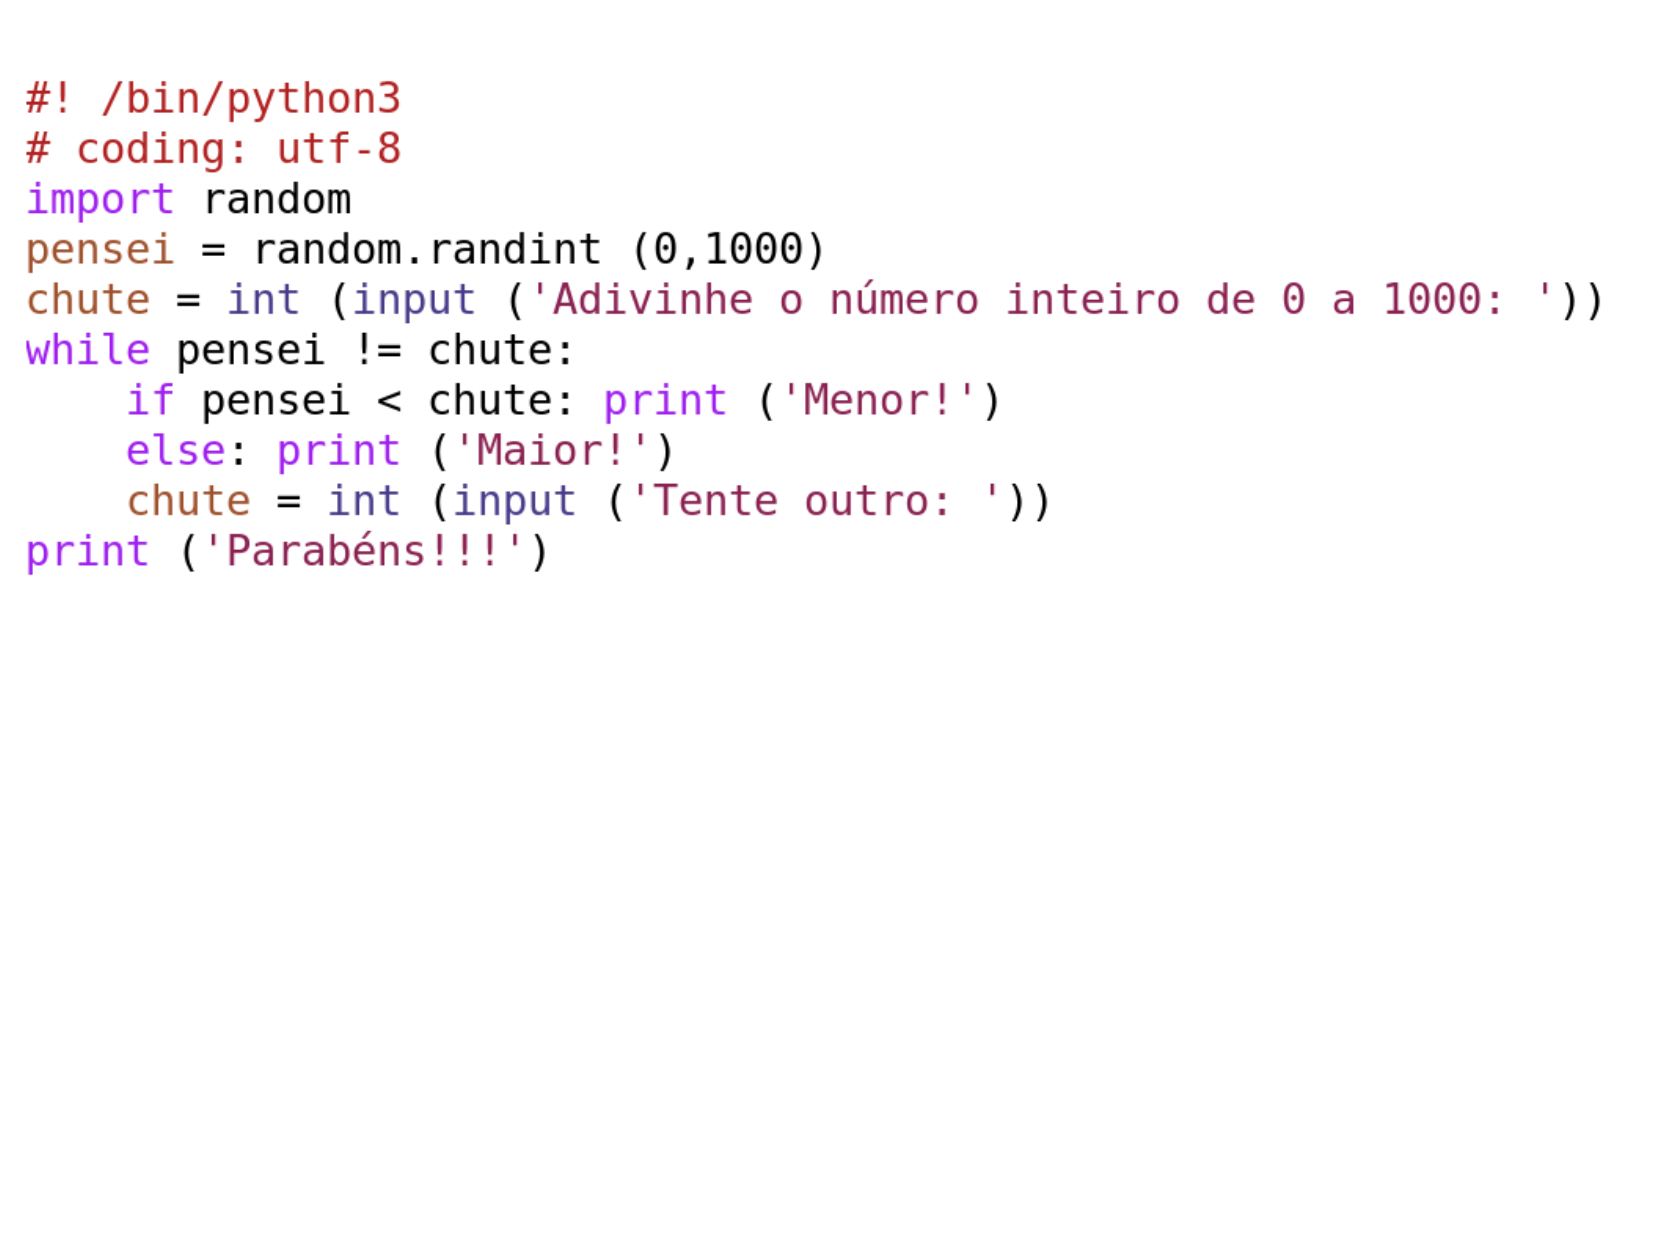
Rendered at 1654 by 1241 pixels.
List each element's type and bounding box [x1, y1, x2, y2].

picture [0, 28, 1630, 638]
